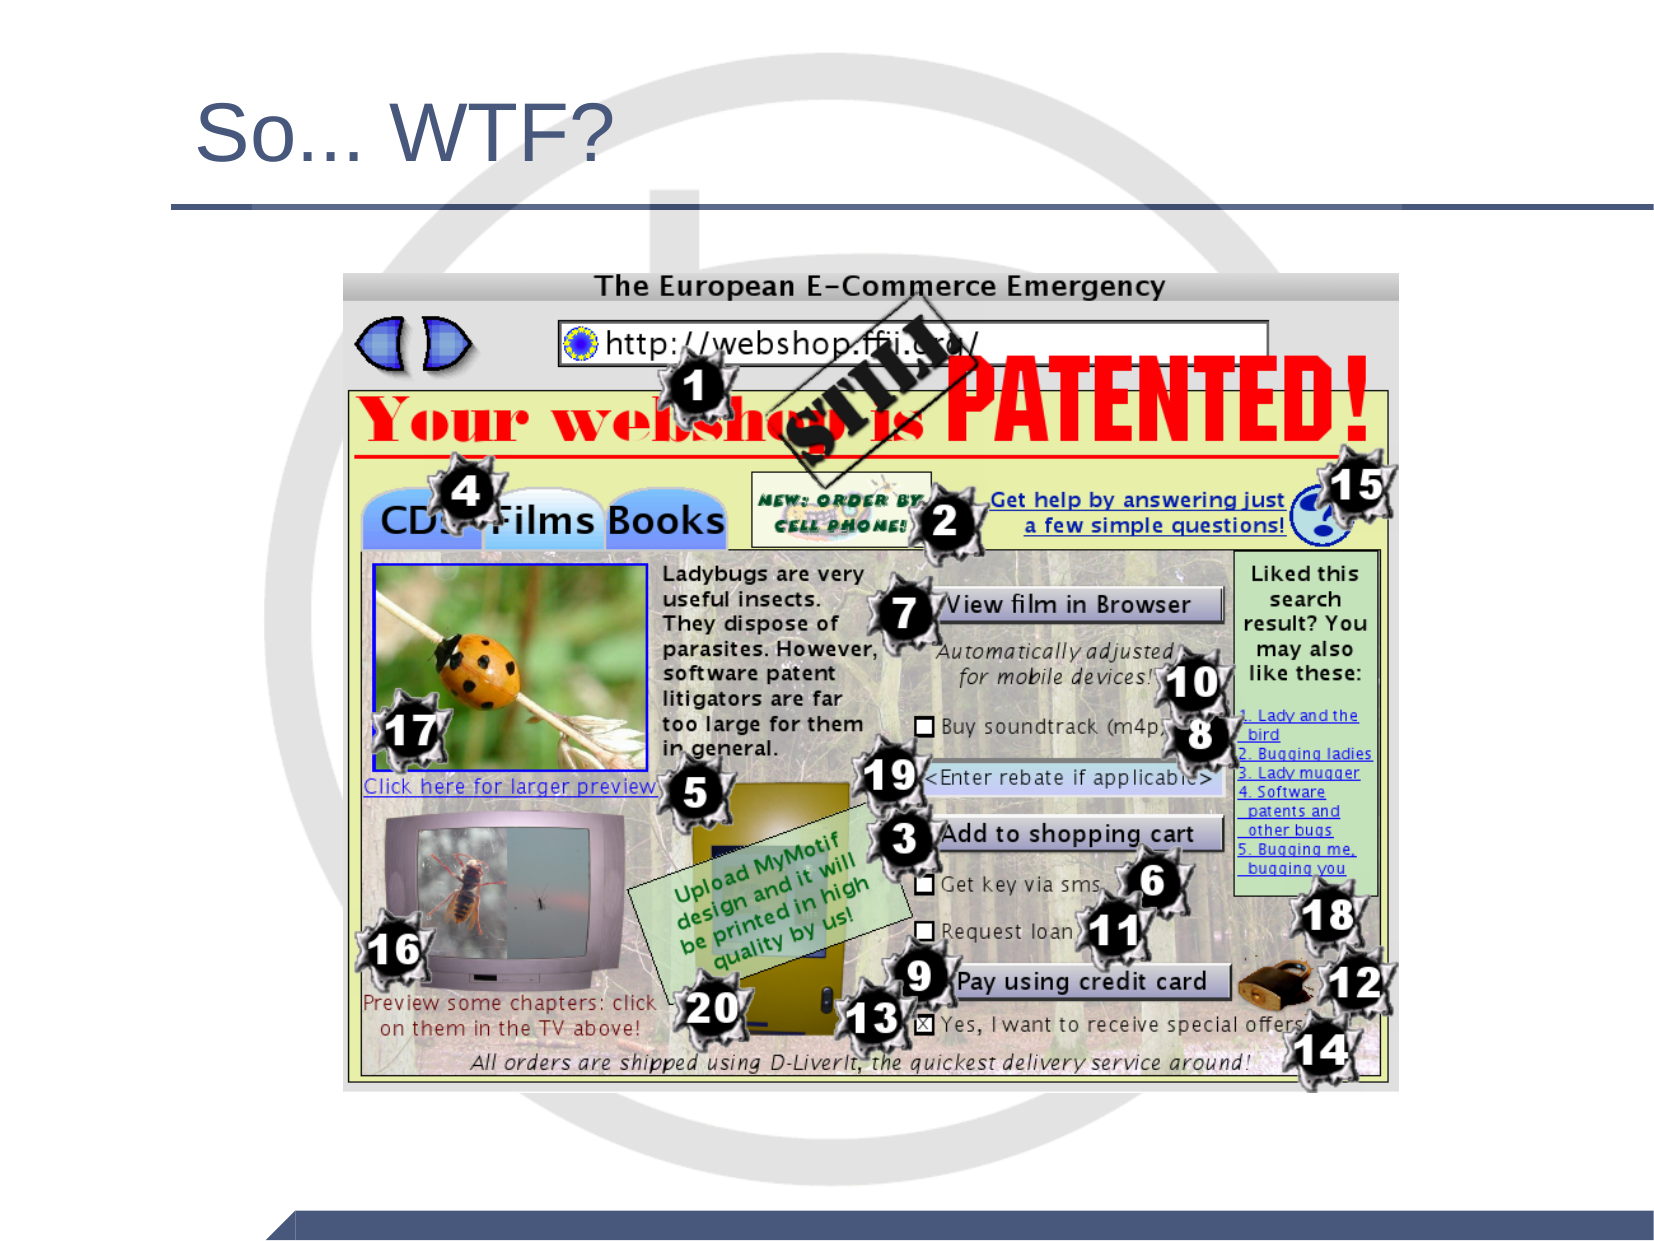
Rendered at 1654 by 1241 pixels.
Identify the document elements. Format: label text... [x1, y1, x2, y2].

title So... WTF? [194, 29, 1530, 237]
picture [343, 273, 1399, 1093]
